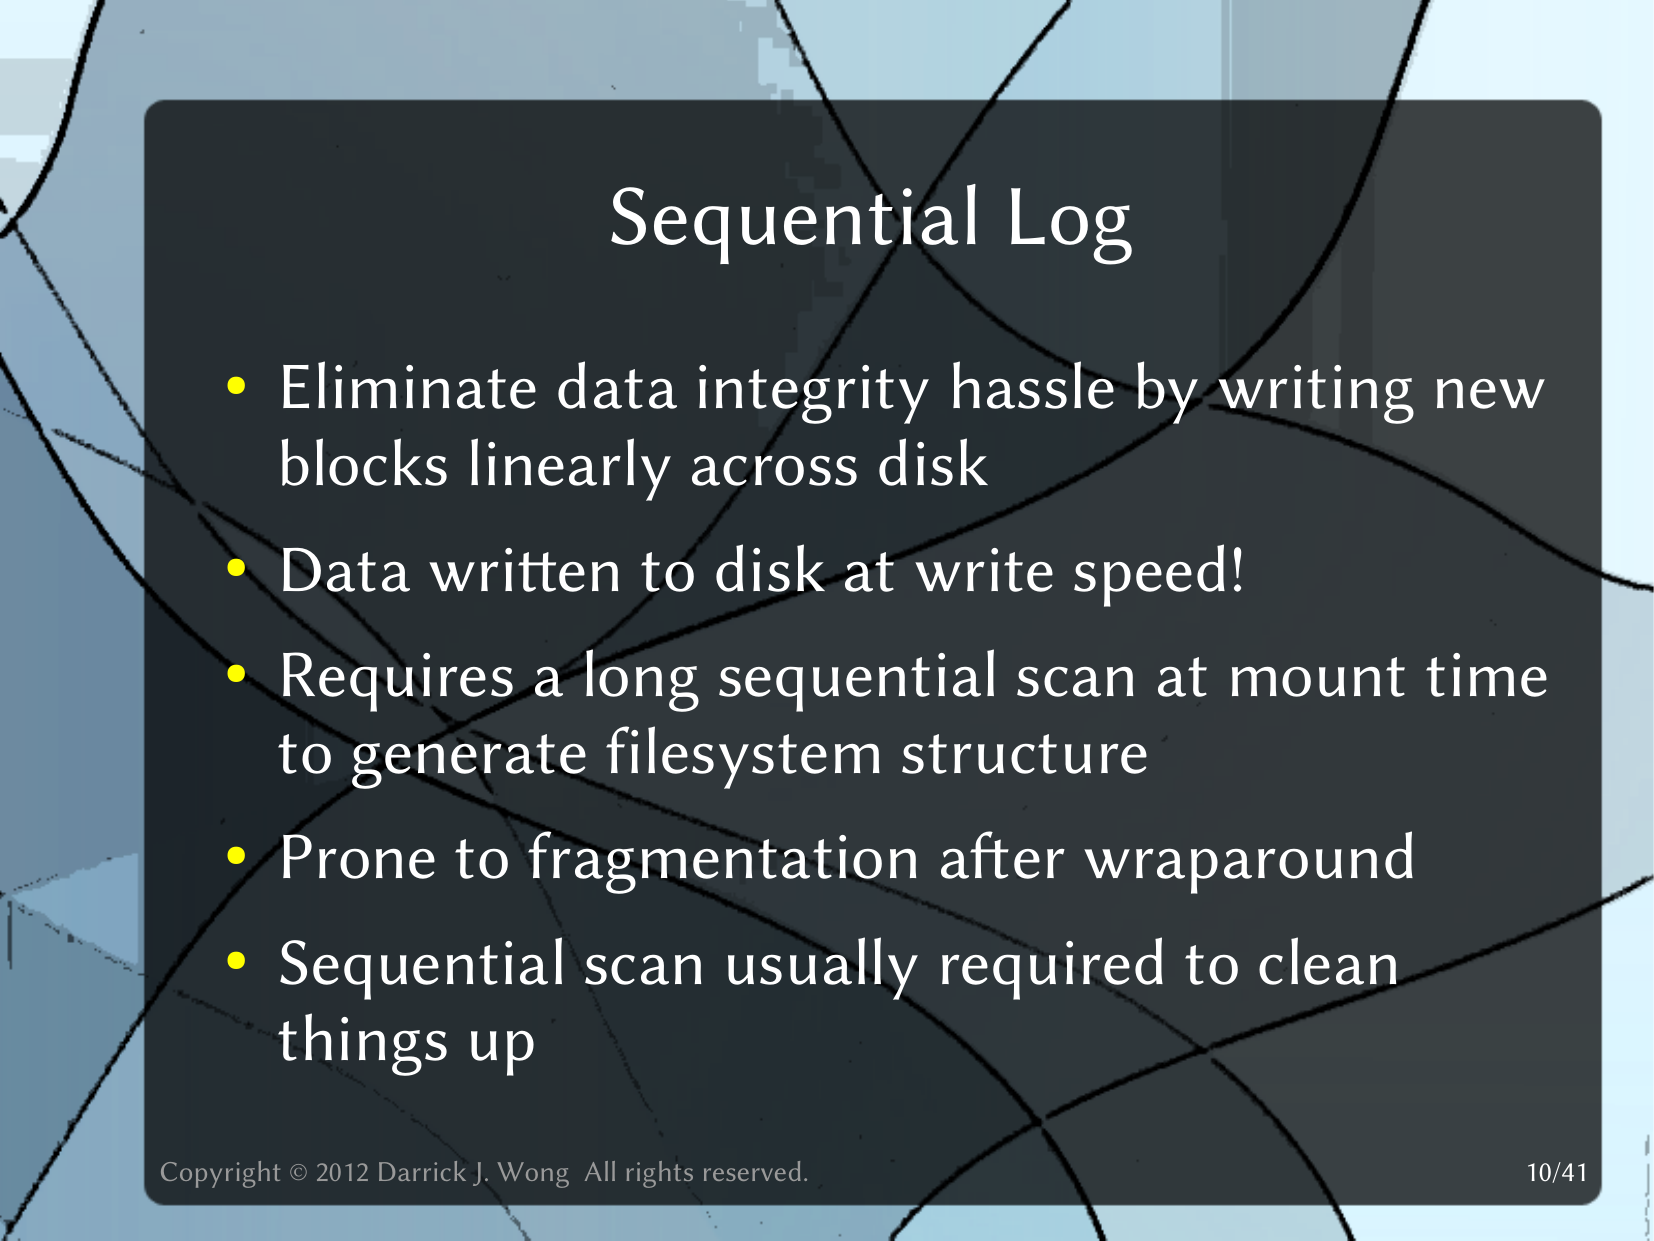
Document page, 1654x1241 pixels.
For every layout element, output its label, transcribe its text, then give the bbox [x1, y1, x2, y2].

list Eliminate data integrity hassle by writing new blocks linearly across disk Data written to disk at write speed! Requires a long sequential scan at mount time to generate filesystem structure Prone to fragmentation after wraparound Sequential scan usually required to clean things up [206, 349, 1571, 1078]
picture [0, 0, 1654, 1241]
title Sequential Log [159, 108, 1583, 325]
